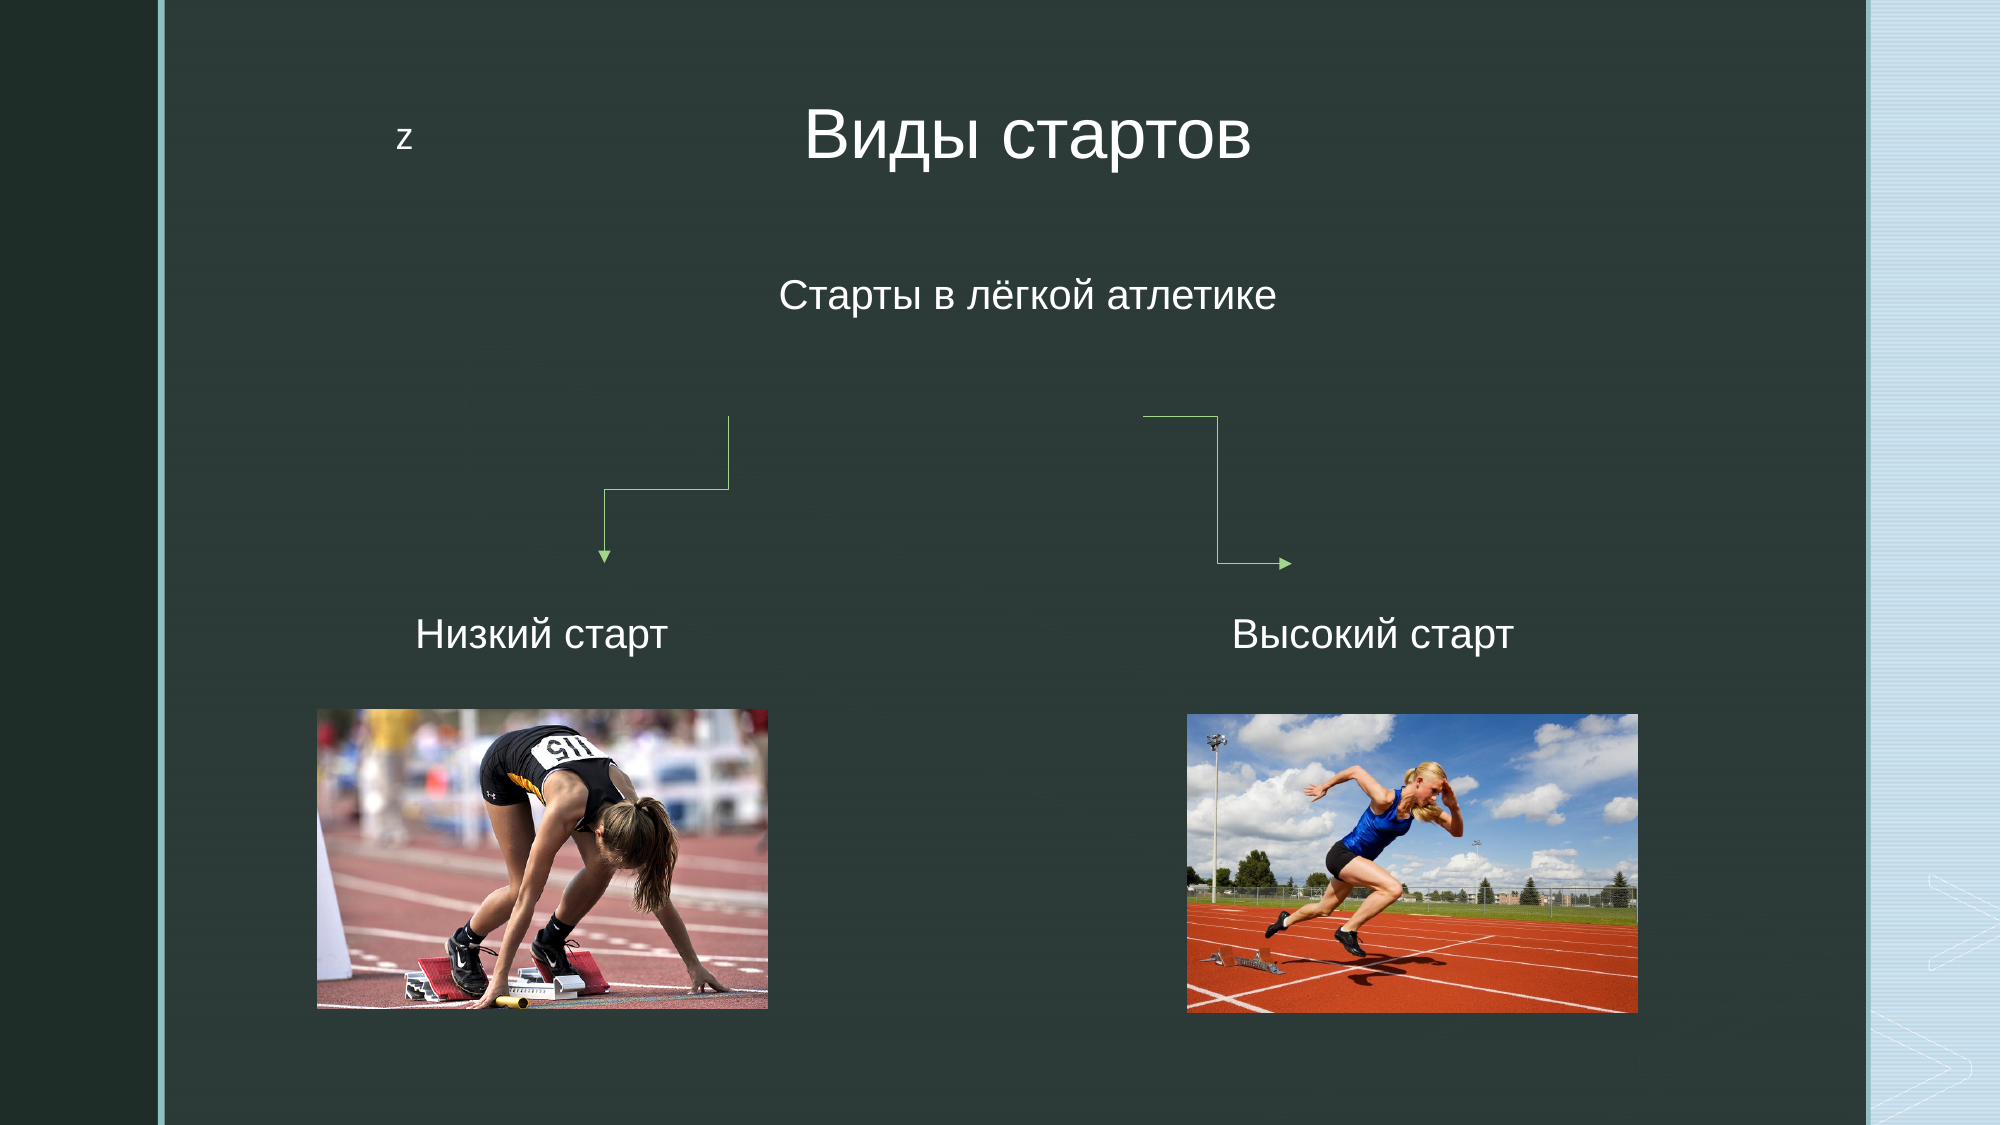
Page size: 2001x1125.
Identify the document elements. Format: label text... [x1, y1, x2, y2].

picture [1871, 0, 2000, 1125]
title Виды стартов [375, 90, 1682, 268]
picture [317, 709, 768, 1009]
picture [1187, 714, 1638, 1014]
text_box Низкий старт Высокий старт [388, 553, 1668, 701]
list Старты в лёгкой атлетике [388, 250, 1668, 398]
